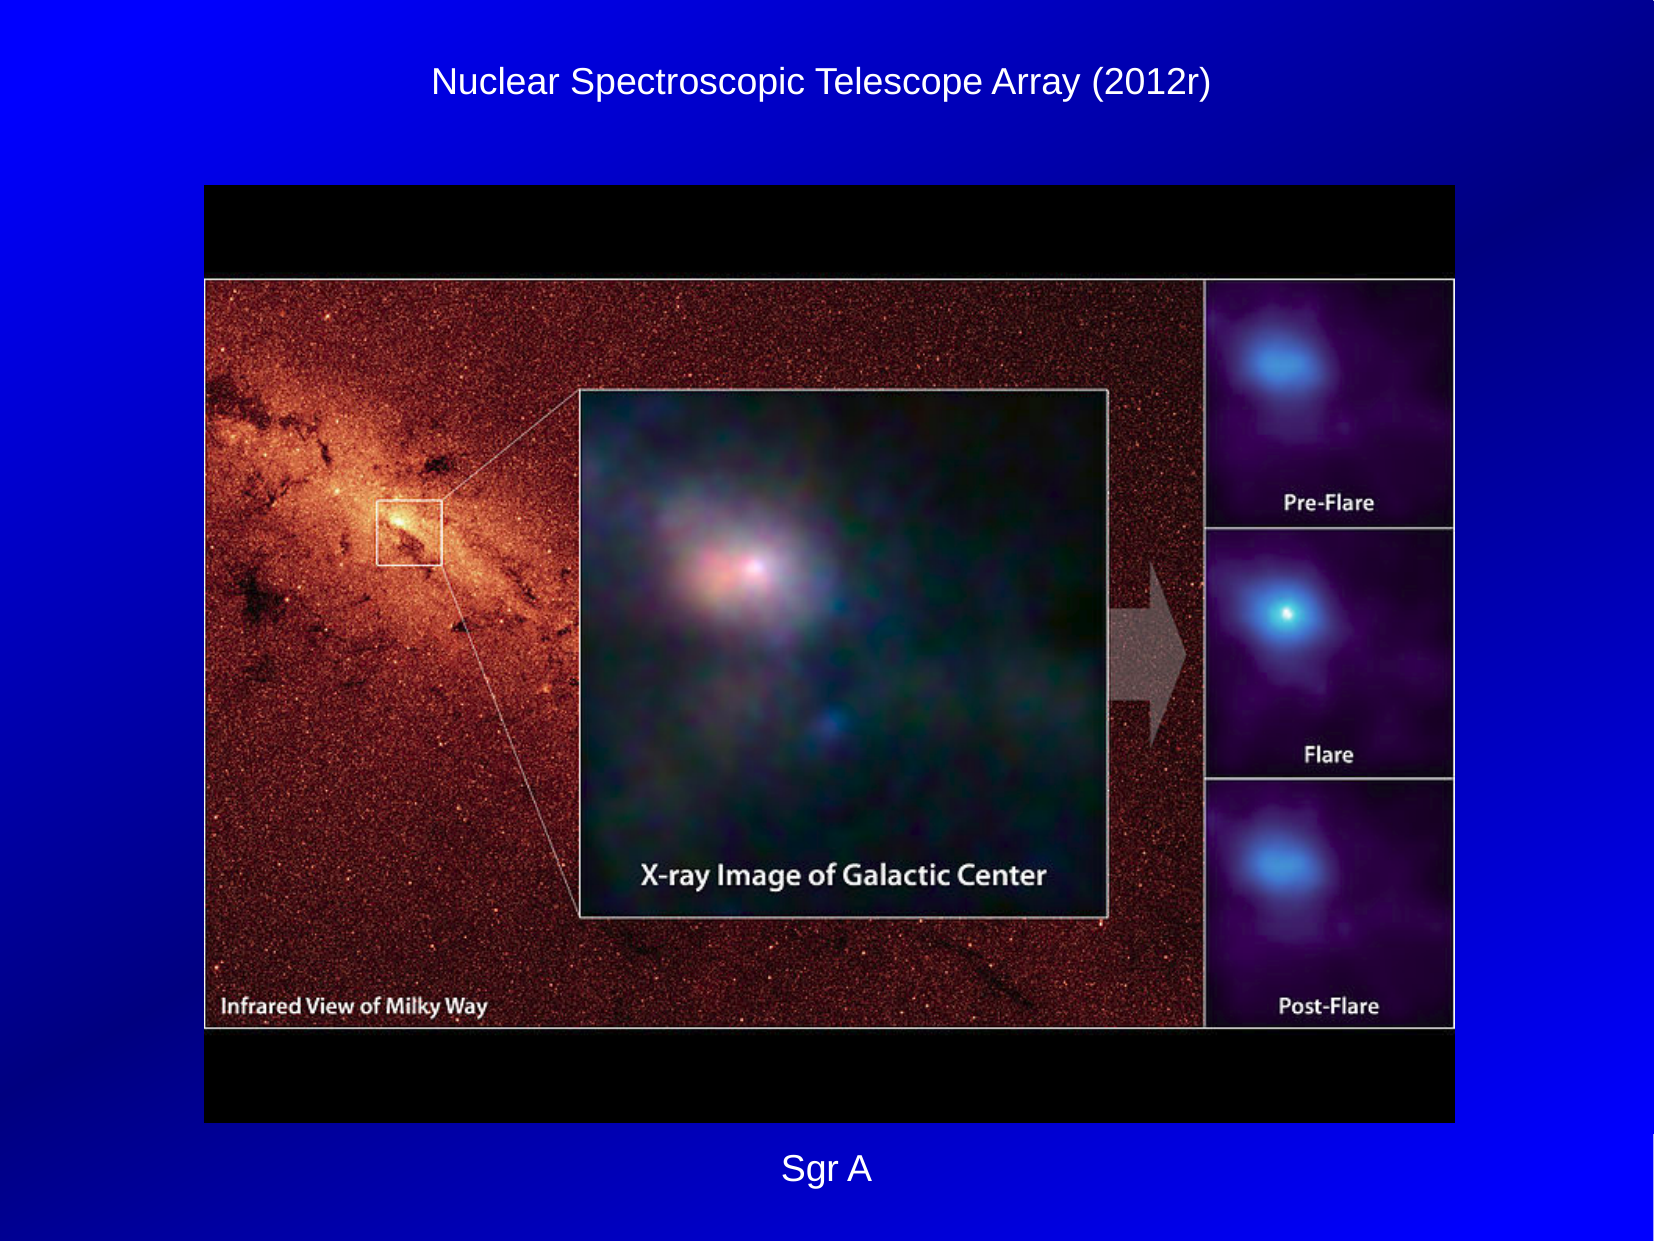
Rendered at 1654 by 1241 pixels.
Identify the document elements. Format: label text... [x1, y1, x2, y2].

picture [204, 185, 1455, 1123]
text_box Sgr A [766, 1139, 888, 1197]
text_box Nuclear Spectroscopic Telescope Array (2012r) [416, 53, 1238, 110]
